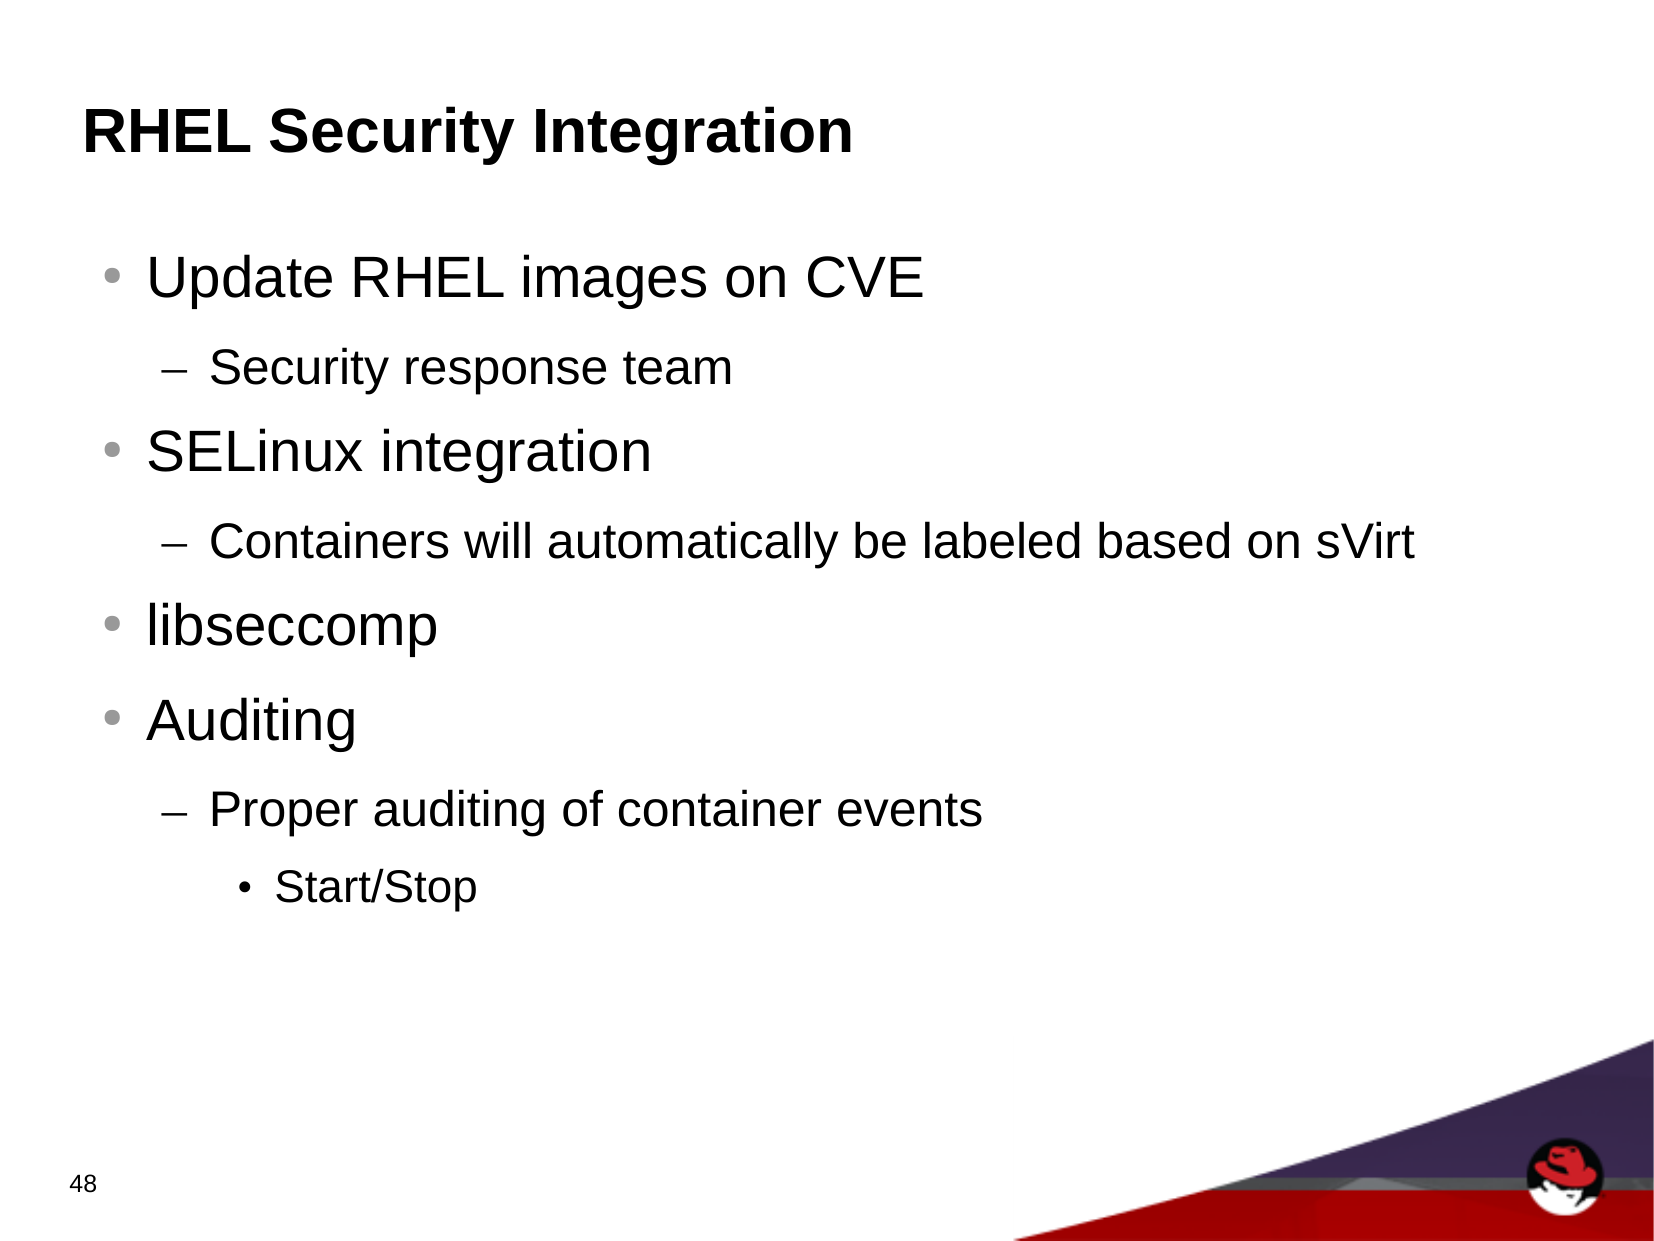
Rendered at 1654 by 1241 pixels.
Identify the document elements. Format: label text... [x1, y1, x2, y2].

title RHEL Security Integration [82, 37, 1571, 226]
list Update RHEL images on CVE Security response team SELinux integration Containers will automatically be labeled based on sVirt libseccomp Auditing Proper auditing of container events Start/Stop [86, 244, 1576, 1039]
picture [1012, 1036, 1654, 1241]
